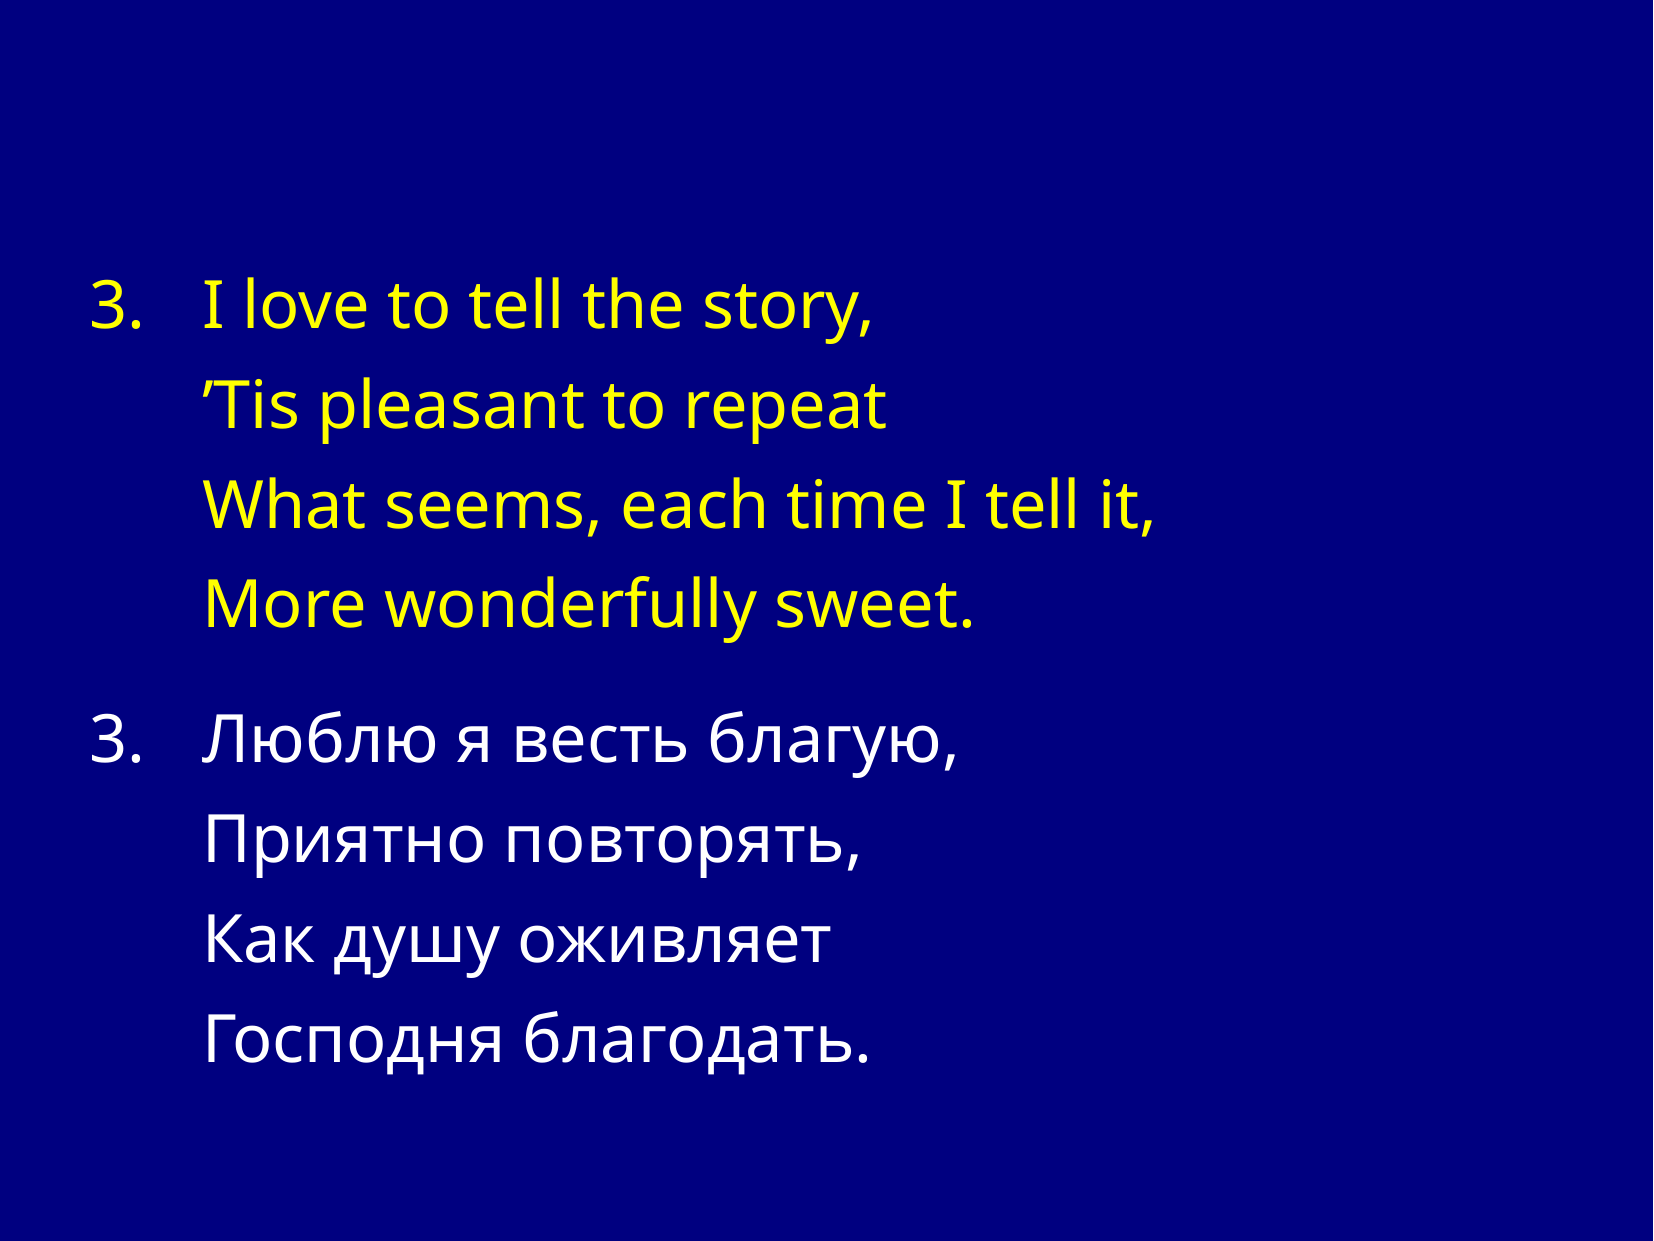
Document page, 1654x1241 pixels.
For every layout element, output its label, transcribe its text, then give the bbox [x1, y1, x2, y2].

text_box 3. I love to tell the story, ’Tis pleasant to repeat What seems, each time I tell it, More wonderfully sweet. [75, 150, 1576, 638]
text_box 3. Люблю я весть благую, Приятно повторять, Как душу оживляет Господня благодать. [75, 675, 1576, 1163]
